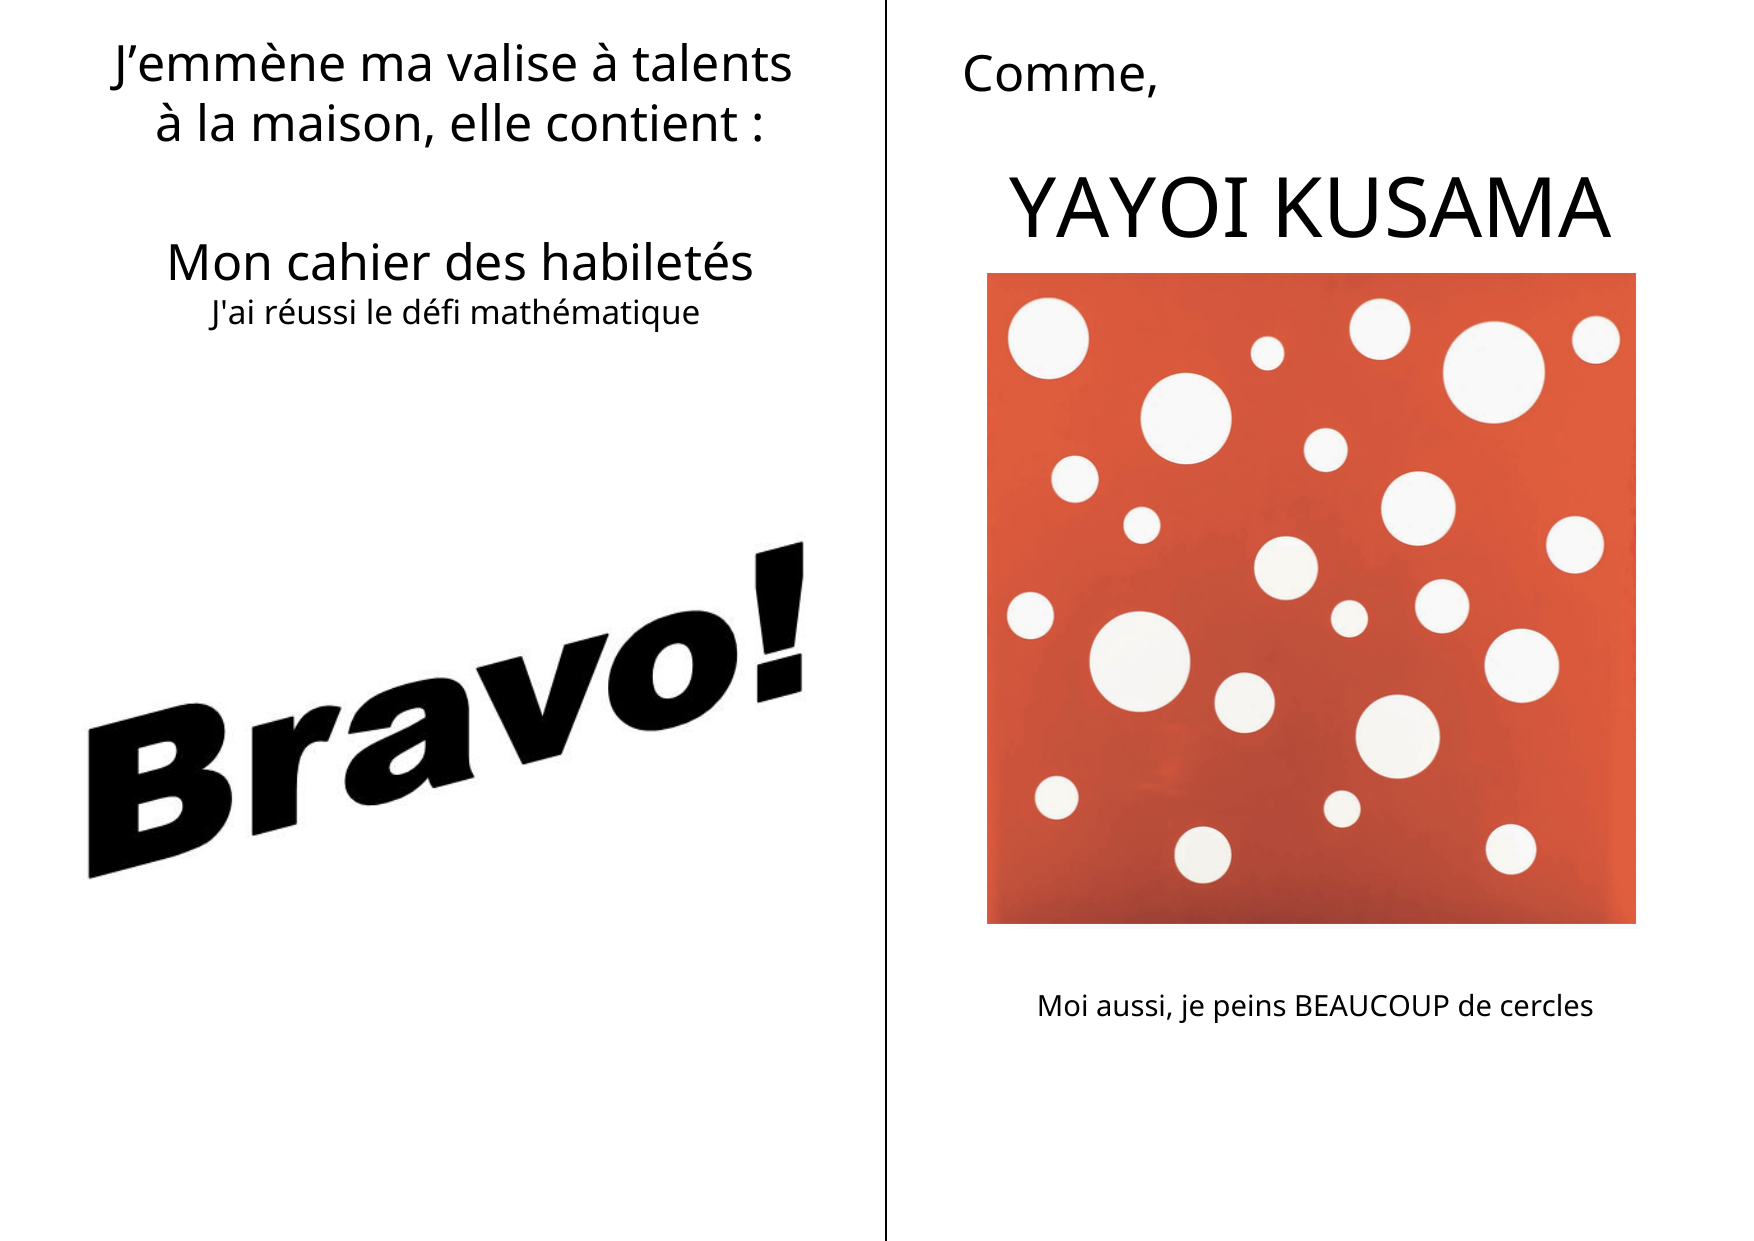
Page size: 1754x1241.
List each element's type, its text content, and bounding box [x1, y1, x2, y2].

picture [980, 271, 1640, 929]
text_box Comme, [956, 35, 1690, 147]
picture [23, 460, 857, 891]
text_box YAYOI KUSAMA [909, 147, 1713, 337]
text_box J’emmène ma valise à talents à la maison, elle contient : Mon cahier des habiletés J'ai réussi le défi mathématique [82, 23, 839, 439]
text_box Moi aussi, je peins BEAUCOUP de cercles [930, 980, 1701, 1087]
